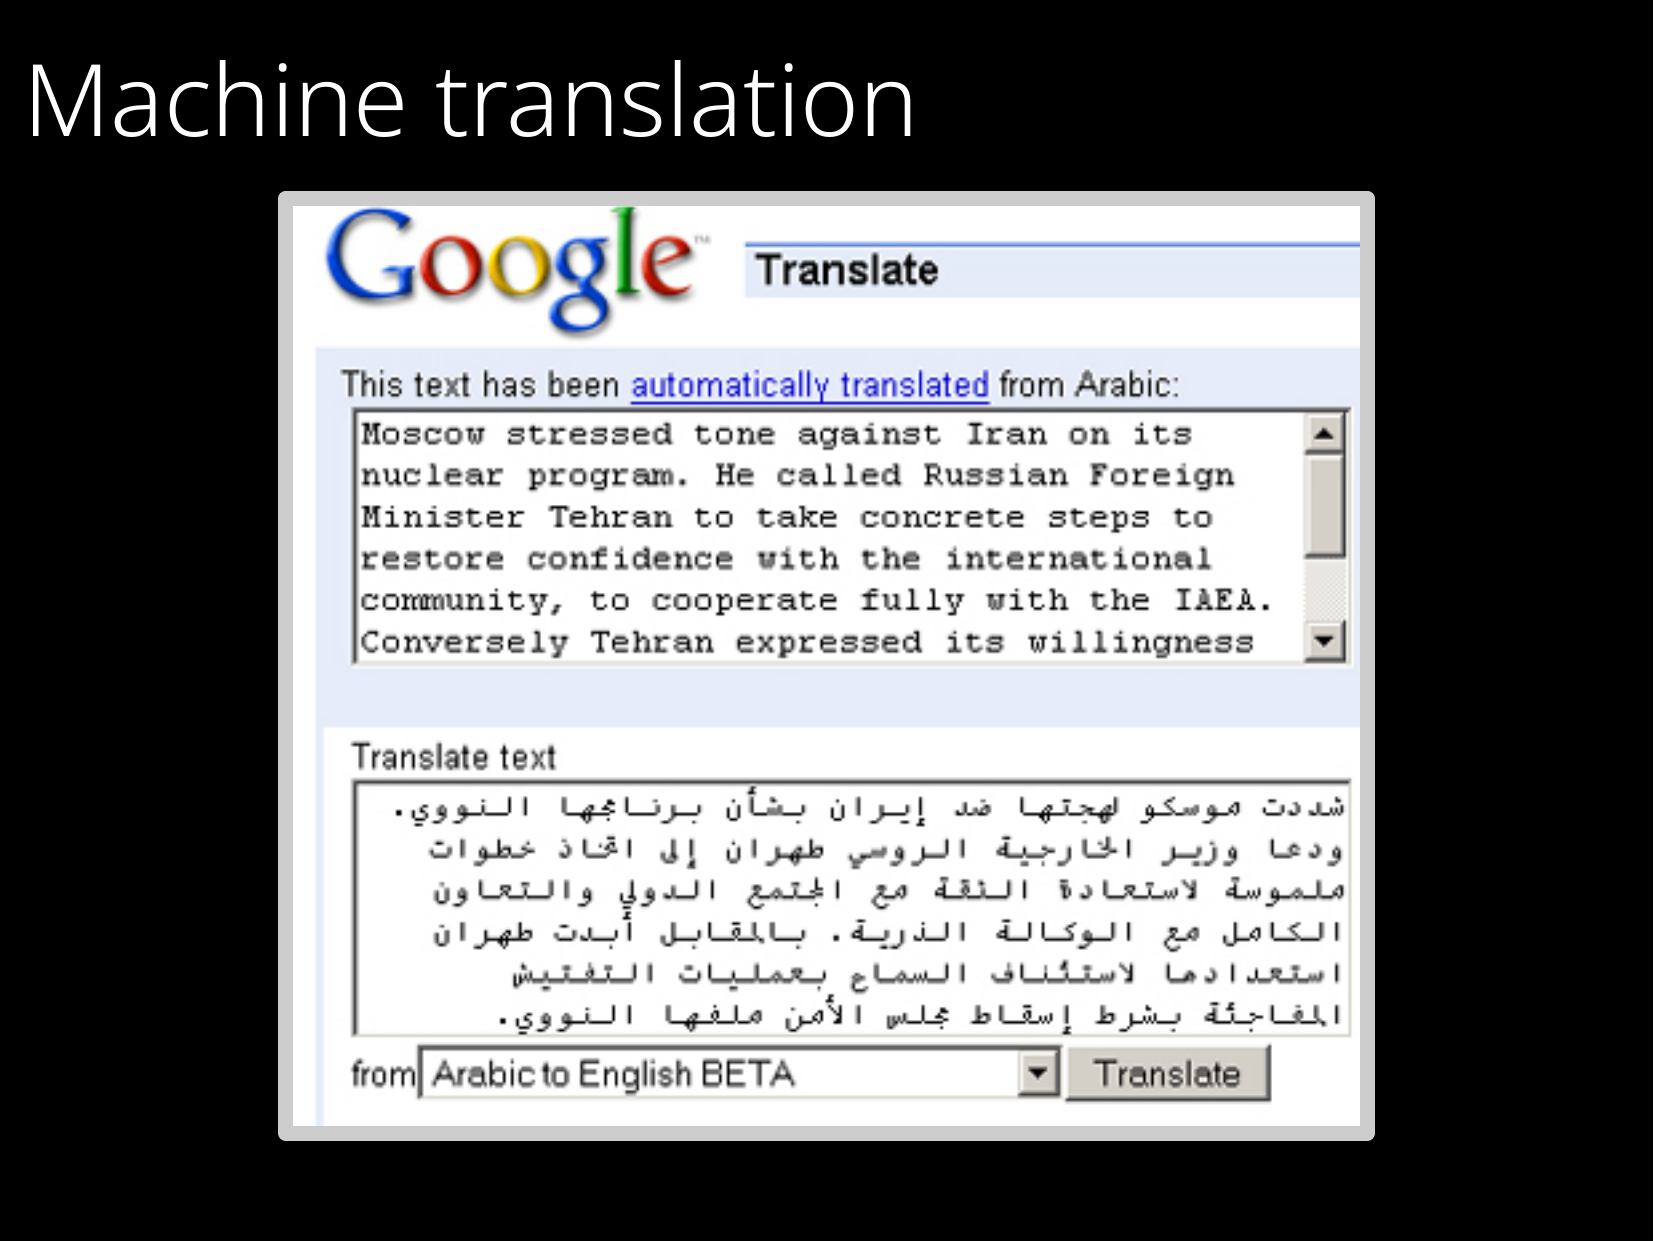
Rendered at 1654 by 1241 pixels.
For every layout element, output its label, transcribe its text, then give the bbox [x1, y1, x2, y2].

title Machine translation [23, 25, 1630, 171]
picture [293, 205, 1360, 1126]
